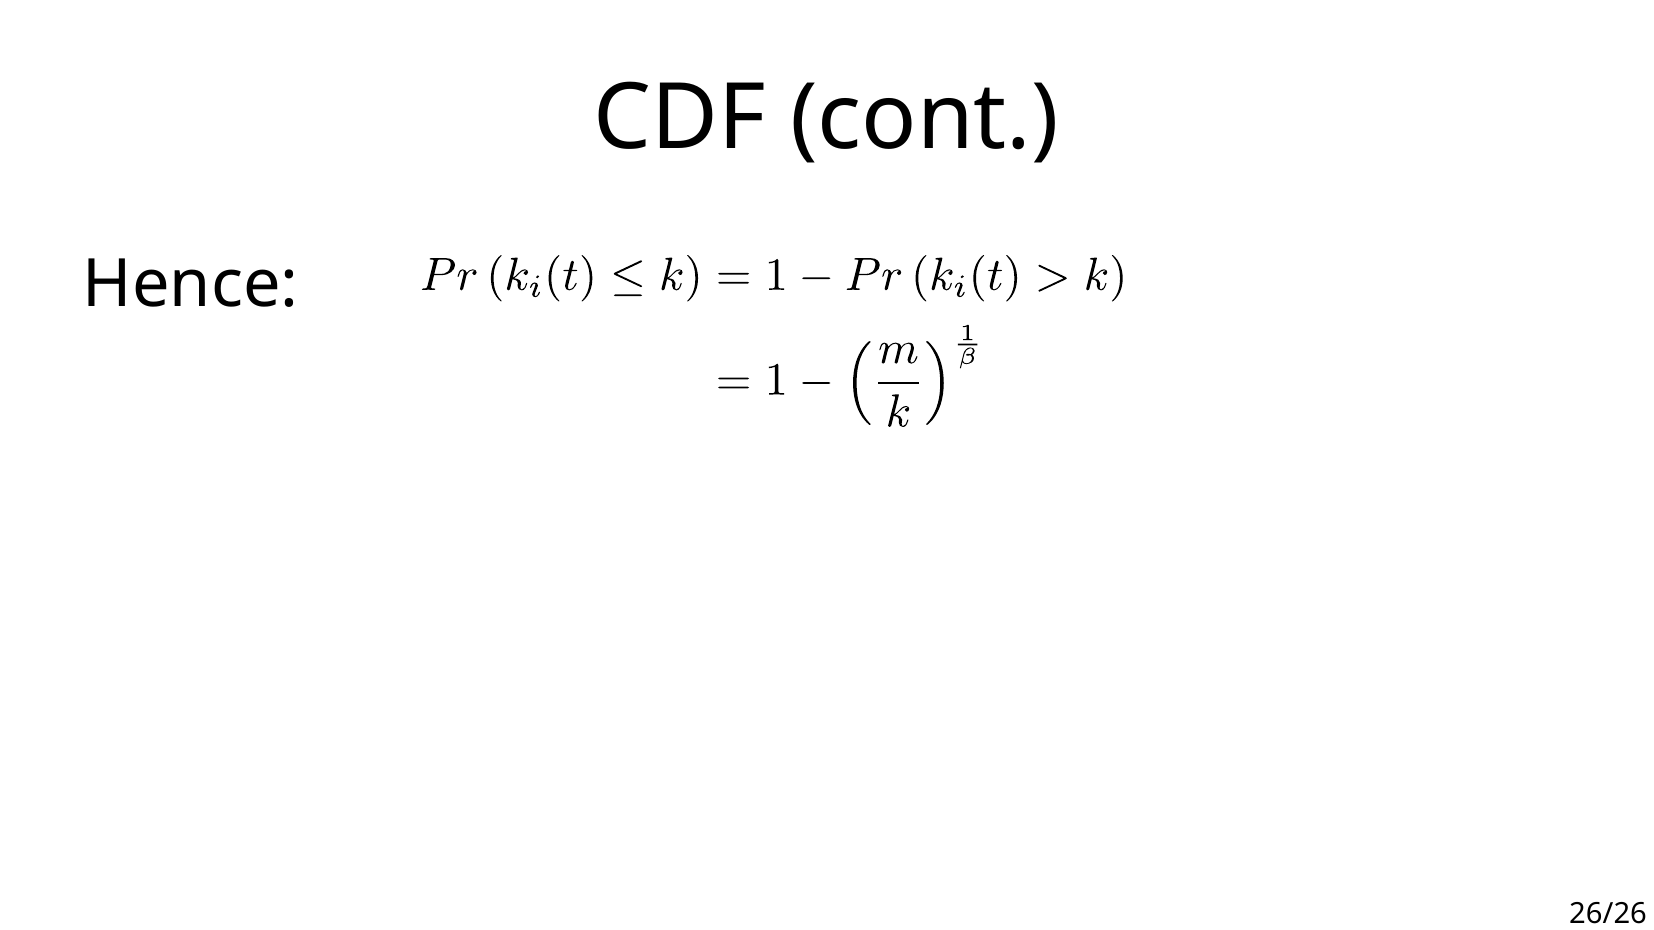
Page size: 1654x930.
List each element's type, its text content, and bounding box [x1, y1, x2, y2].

title CDF (cont.) [0, 1, 1653, 225]
picture [420, 391, 1128, 427]
list Hence: [82, 235, 1621, 391]
